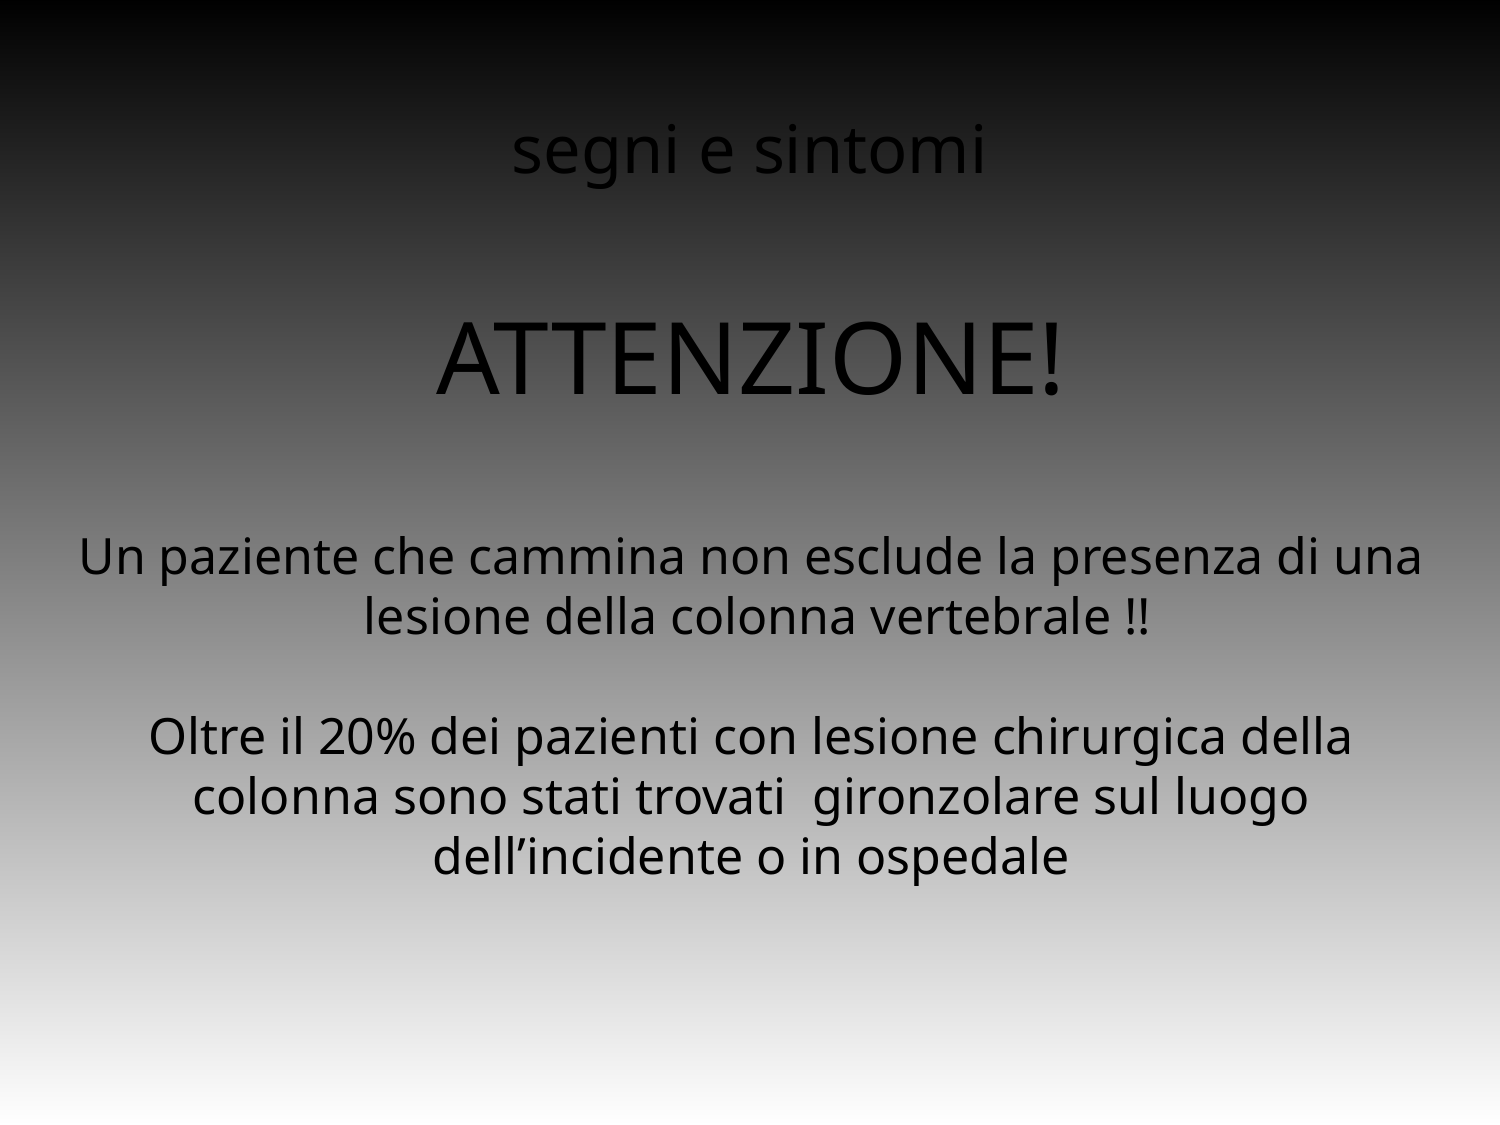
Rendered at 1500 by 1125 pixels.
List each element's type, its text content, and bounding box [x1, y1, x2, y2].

subtitle ATTENZIONE! Un paziente che cammina non esclude la presenza di una lesione della colonna vertebrale !! Oltre il 20% dei pazienti con lesione chirurgica della colonna sono stati trovati gironzolare sul luogo dell’incidente o in ospedale [62, 287, 1441, 1054]
title segni e sintomi [112, 99, 1388, 287]
